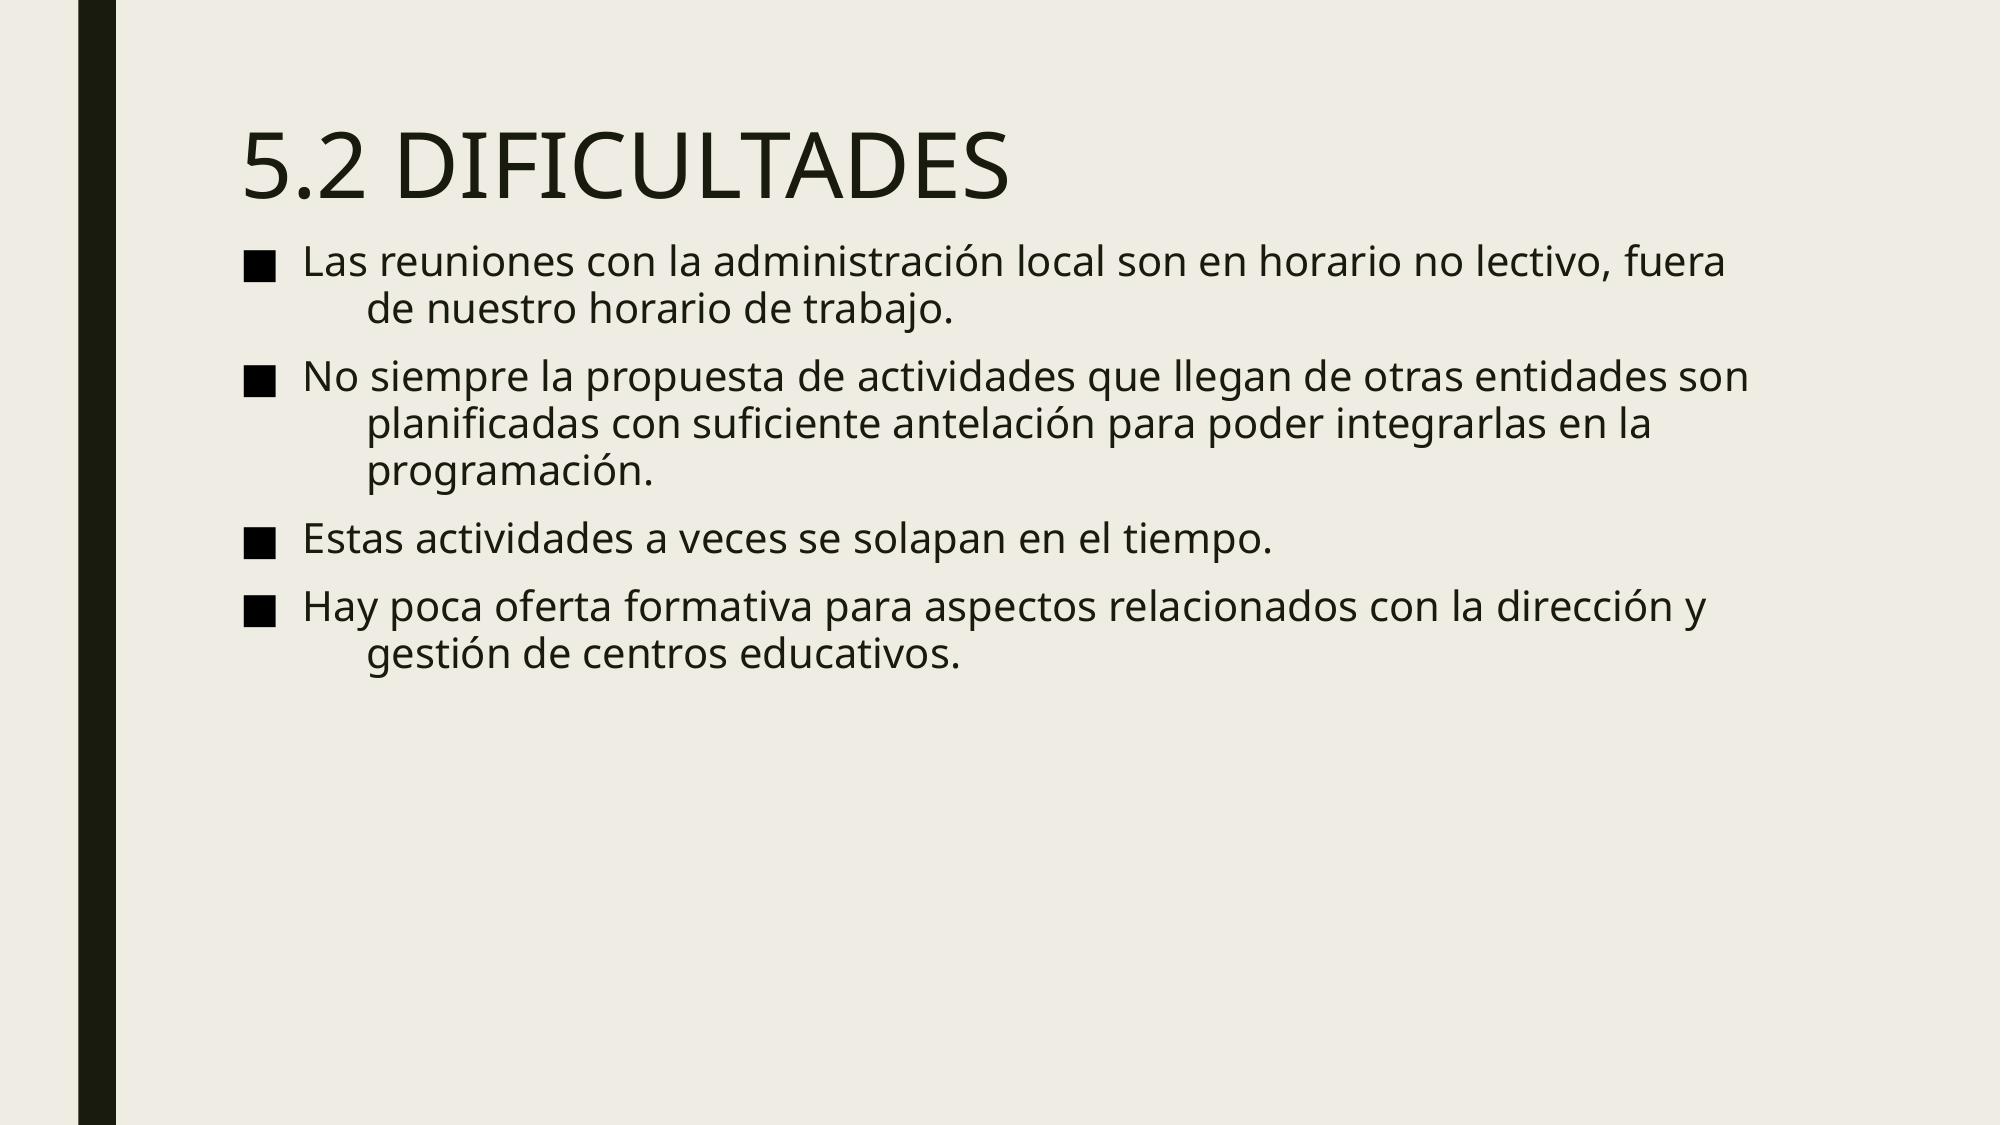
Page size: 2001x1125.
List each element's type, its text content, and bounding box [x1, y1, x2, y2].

title 5.2 DIFICULTADES [225, 112, 1801, 231]
list Las reuniones con la administración local son en horario no lectivo, fuera de nuestro horario de trabajo. No siempre la propuesta de actividades que llegan de otras entidades son planificadas con suficiente antelación para poder integrarlas en la programación. Estas actividades a veces se solapan en el tiempo. Hay poca oferta formativa para aspectos relacionados con la dirección y gestión de centros educativos. [225, 231, 1801, 963]
